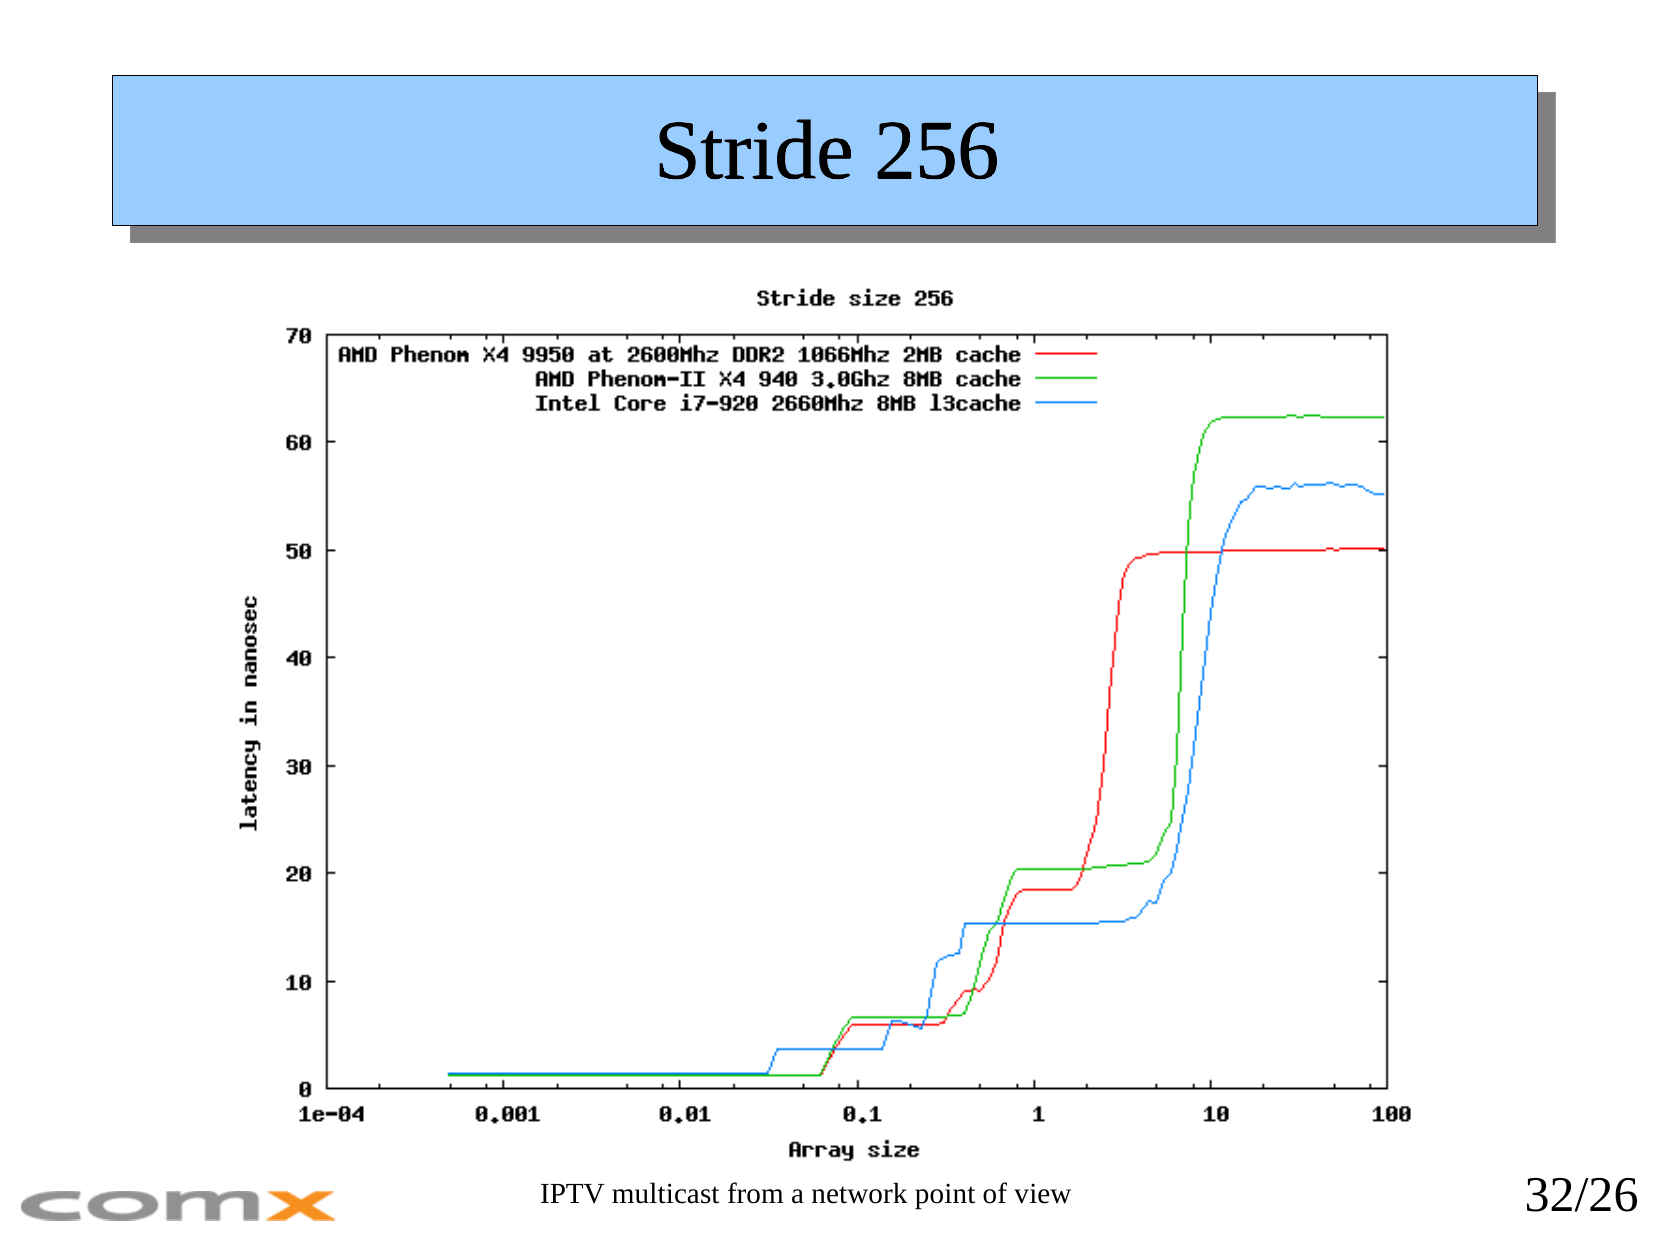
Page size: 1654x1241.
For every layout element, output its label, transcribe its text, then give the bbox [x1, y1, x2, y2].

picture [225, 263, 1426, 1163]
picture [21, 1191, 335, 1221]
title Stride 256 [116, 90, 1538, 211]
